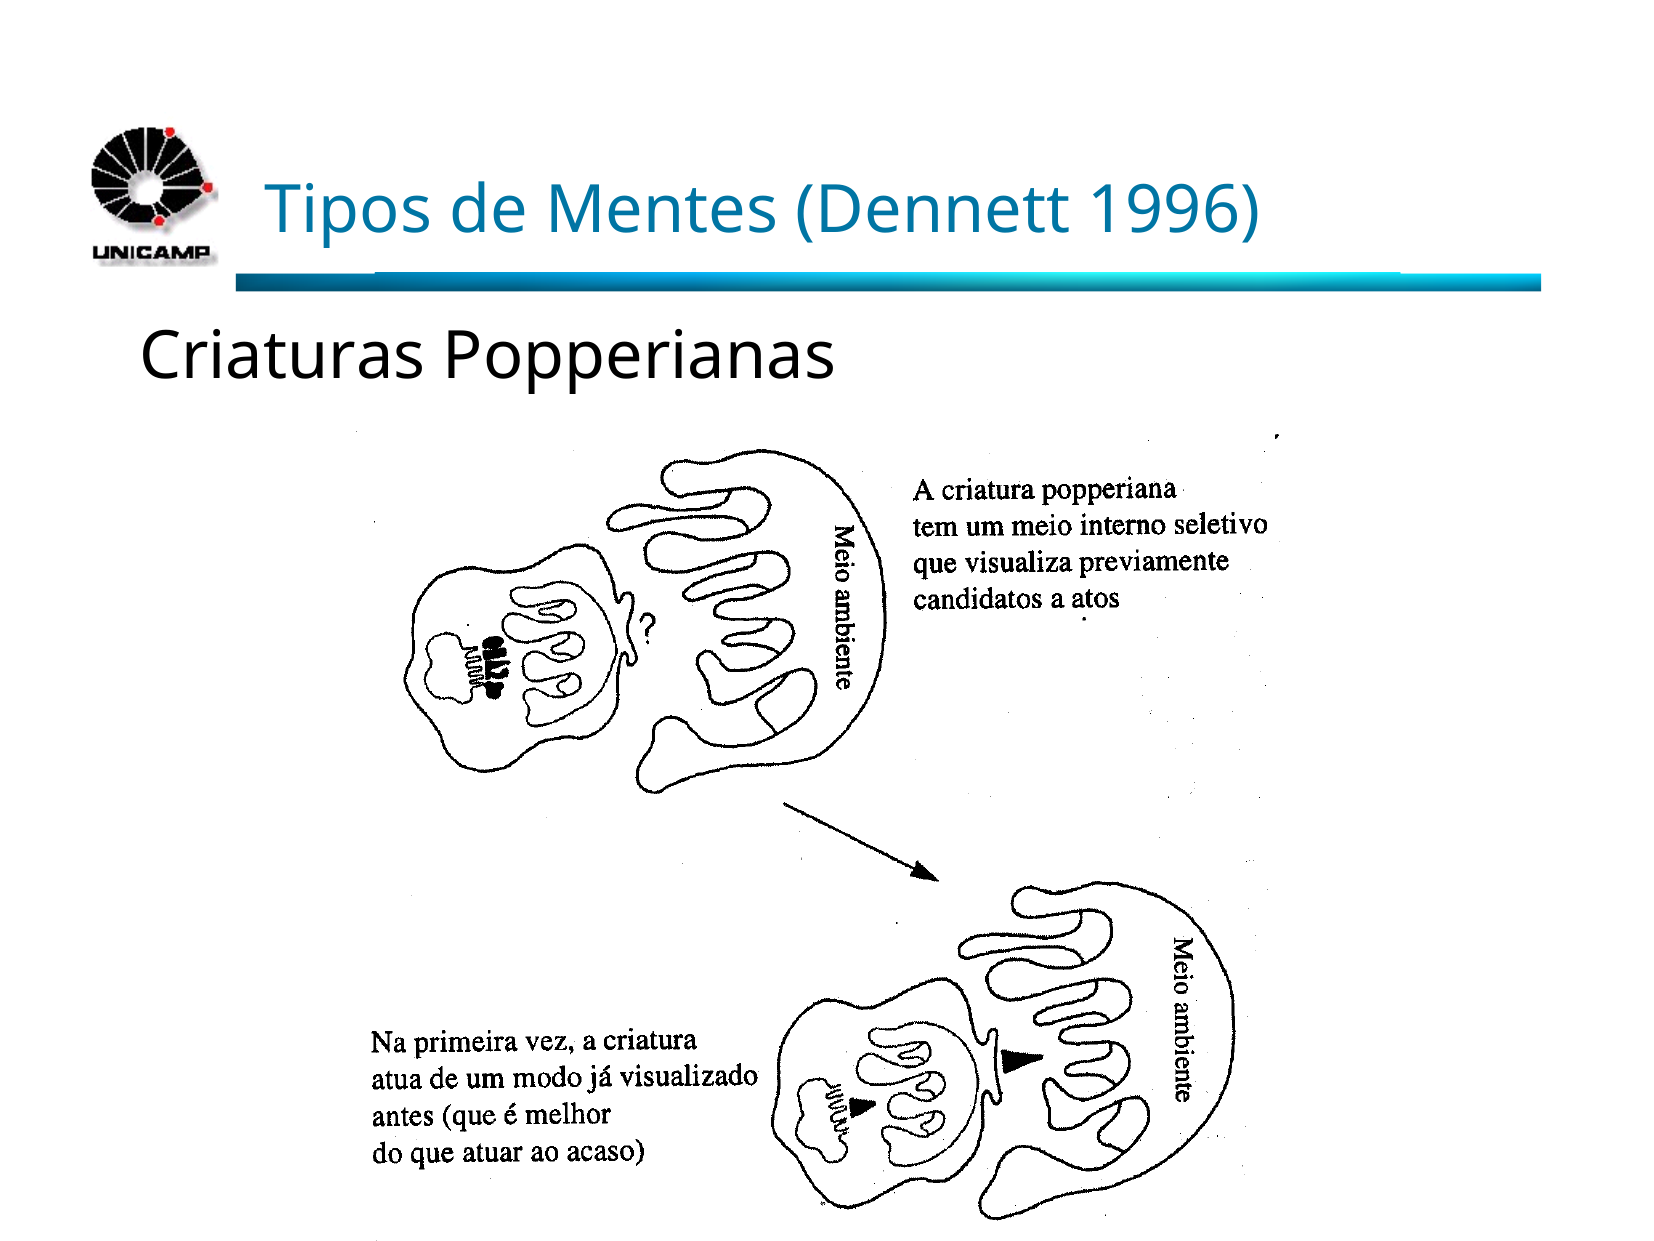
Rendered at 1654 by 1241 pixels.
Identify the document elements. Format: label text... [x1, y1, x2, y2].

title Tipos de Mentes (Dennett 1996) [257, 41, 1581, 248]
picture [350, 424, 1298, 1241]
list Criaturas Popperianas [82, 340, 1562, 1096]
picture [125, 272, 1654, 295]
